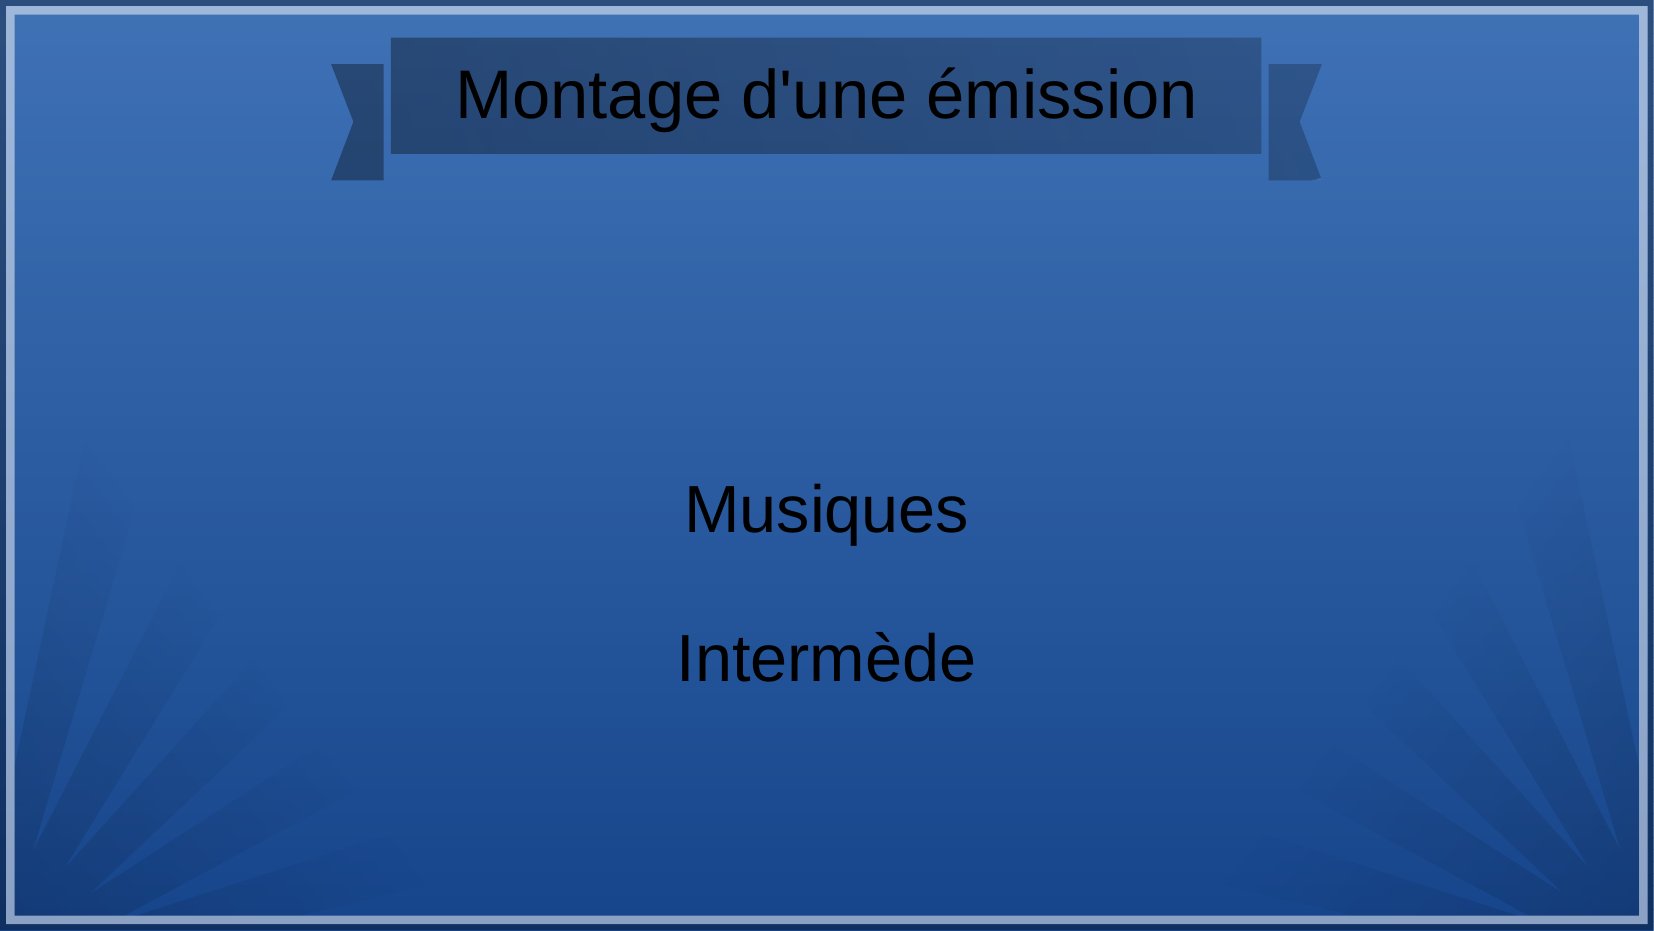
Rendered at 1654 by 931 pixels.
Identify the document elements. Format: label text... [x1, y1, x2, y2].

title Montage d'une émission [389, 35, 1264, 154]
subtitle Musiques Intermède [82, 224, 1571, 931]
